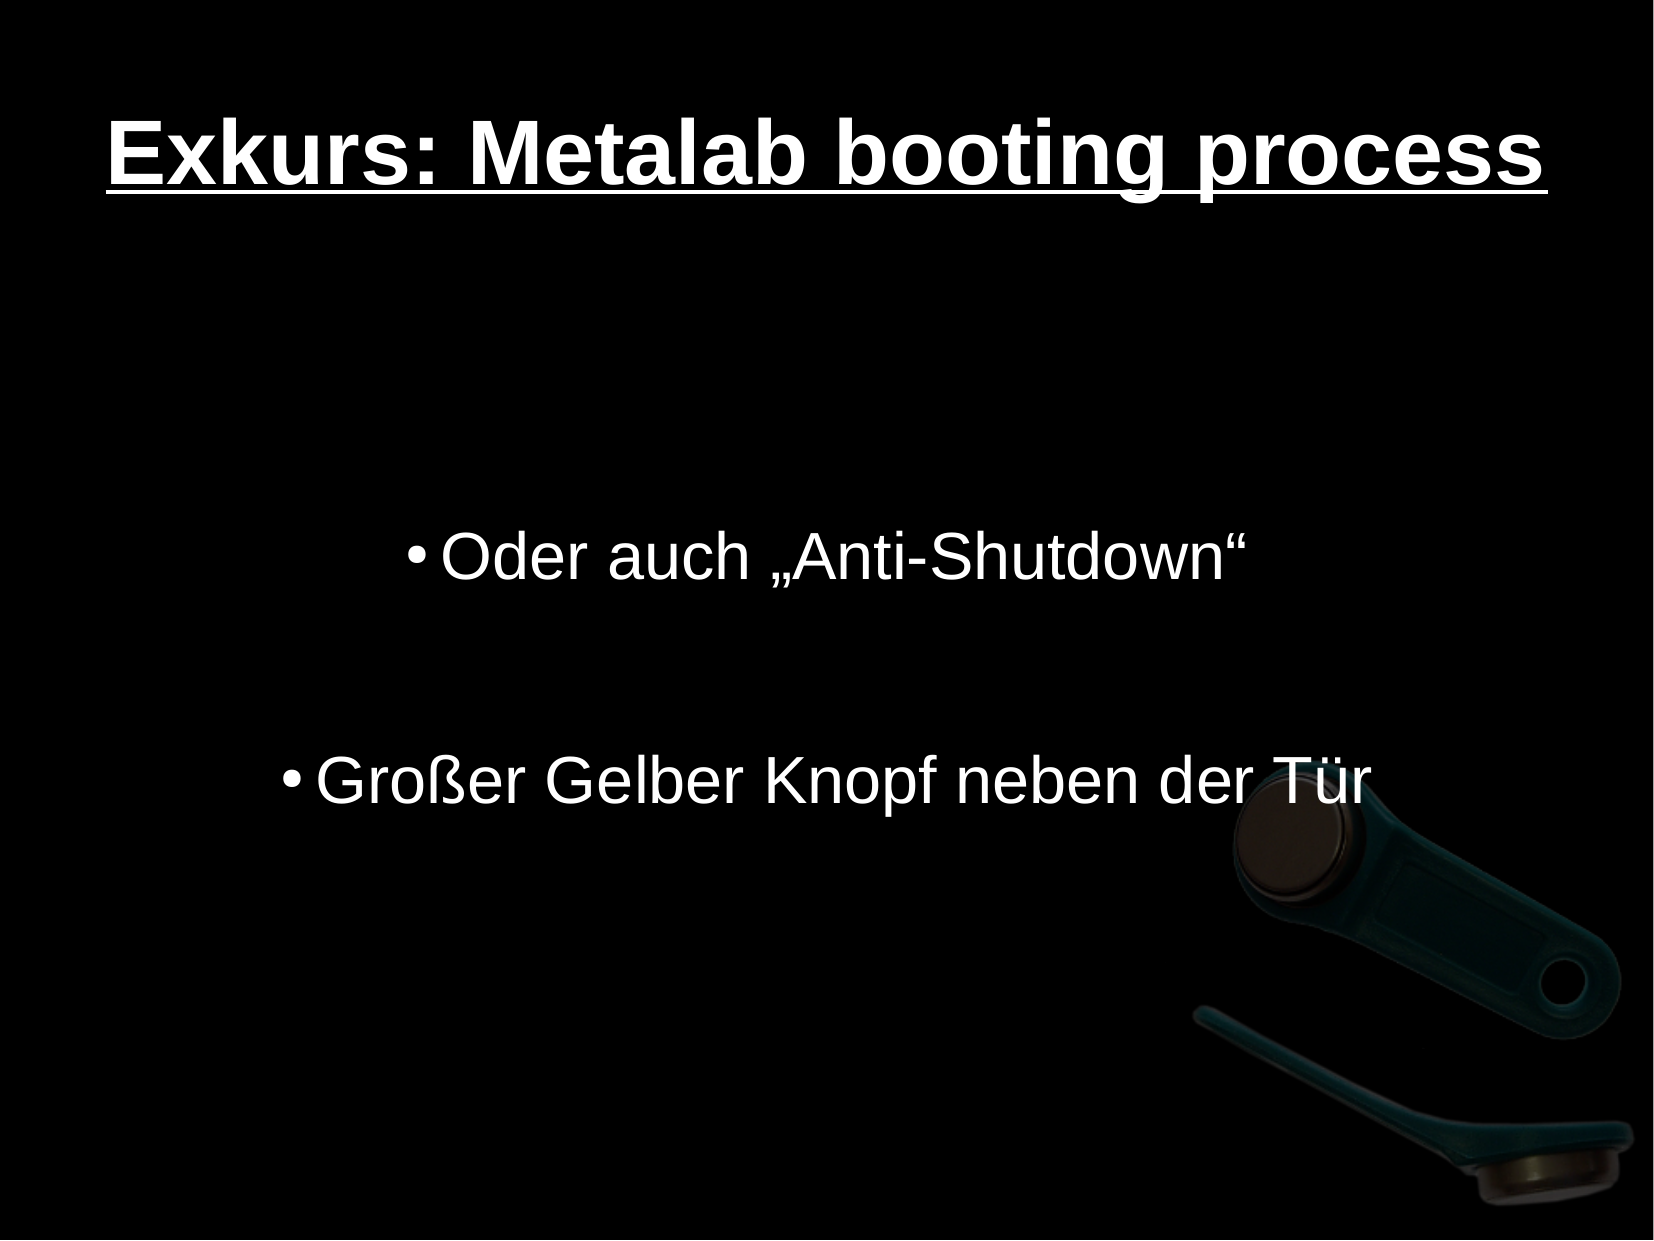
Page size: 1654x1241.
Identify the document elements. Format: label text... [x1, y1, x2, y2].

picture [1150, 732, 1654, 1236]
title Exkurs: Metalab booting process [82, 49, 1571, 257]
subtitle Oder auch „Anti-Shutdown“ Großer Gelber Knopf neben der Tür [82, 290, 1571, 1010]
